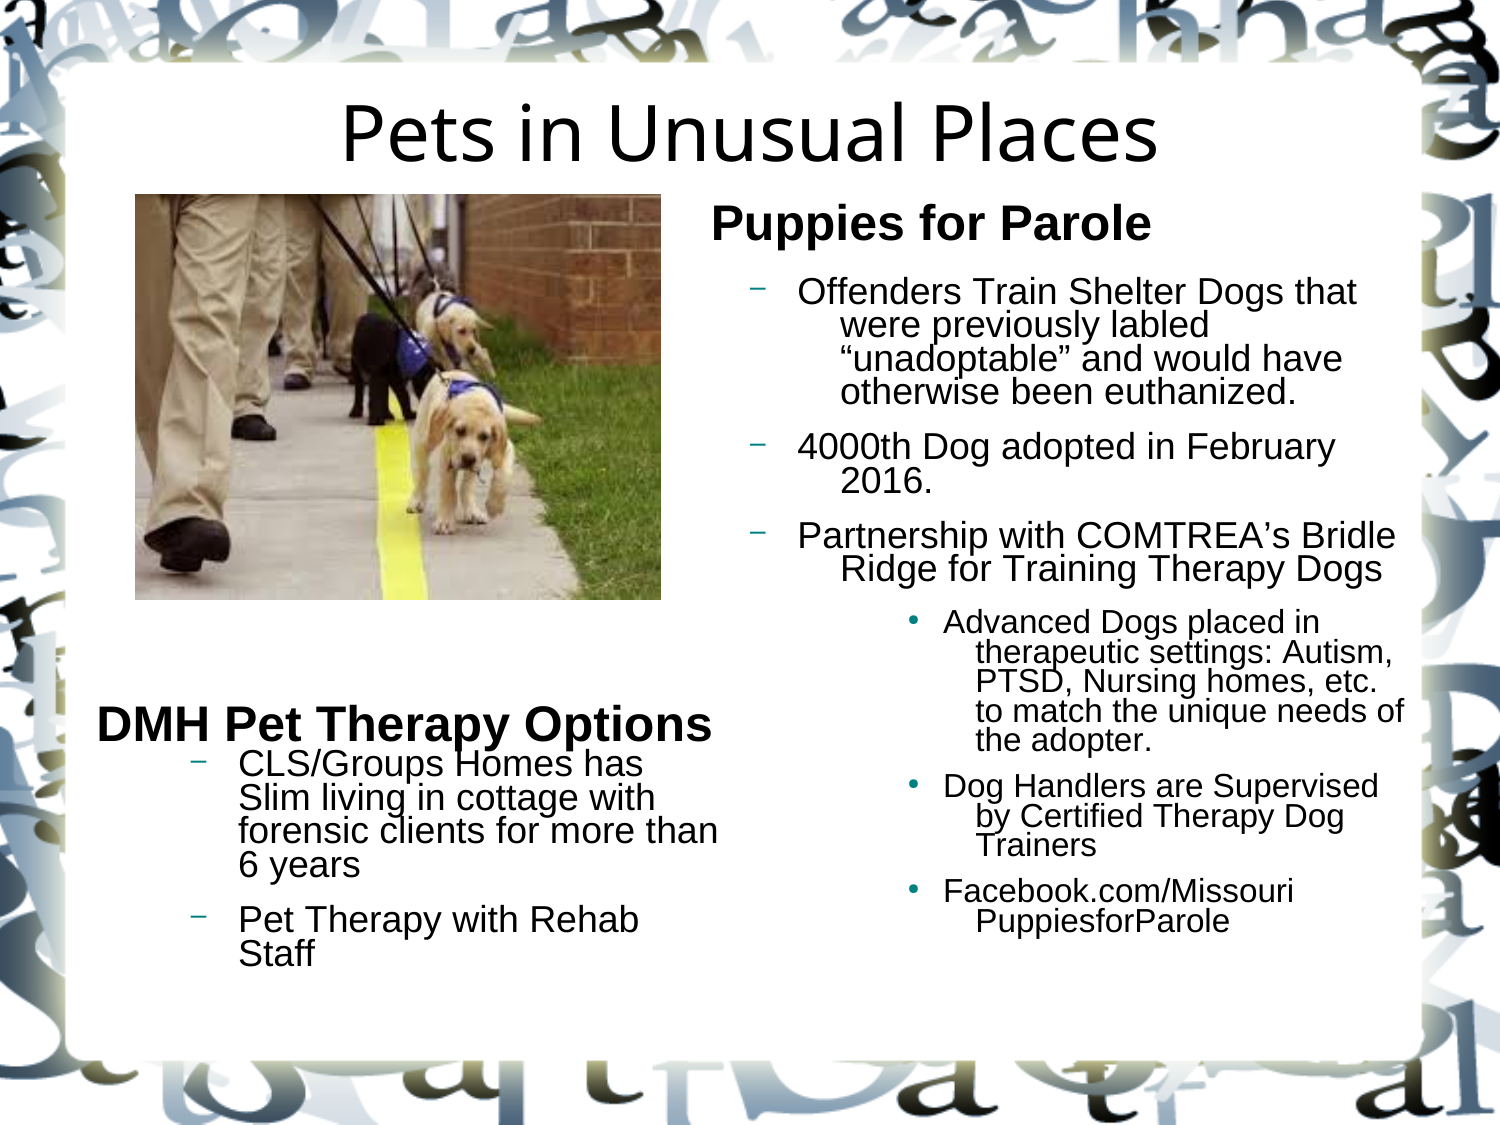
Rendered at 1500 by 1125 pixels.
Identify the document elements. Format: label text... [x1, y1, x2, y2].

picture [0, 0, 1500, 1125]
list DMH Pet Therapy Options CLS/Groups Homes has Slim living in cottage with forensic clients for more than 6 years Pet Therapy with Rehab Staff [96, 622, 570, 1051]
list Puppies for Parole Offenders Train Shelter Dogs that were previously labled “unadoptable” and would have otherwise been euthanized. 4000th Dog adopted in February 2016. Partnership with COMTREA’s Bridle Ridge for Training Therapy Dogs Advanced Dogs placed in therapeutic settings: Autism, PTSD, Nursing homes, etc. to match the unique needs of the adopter. Dog Handlers are Supervised by Certified Therapy Dog Trainers Facebook.com/Missouri PuppiesforParole [570, 195, 1411, 1125]
title Pets in Unusual Places [75, 37, 1426, 225]
